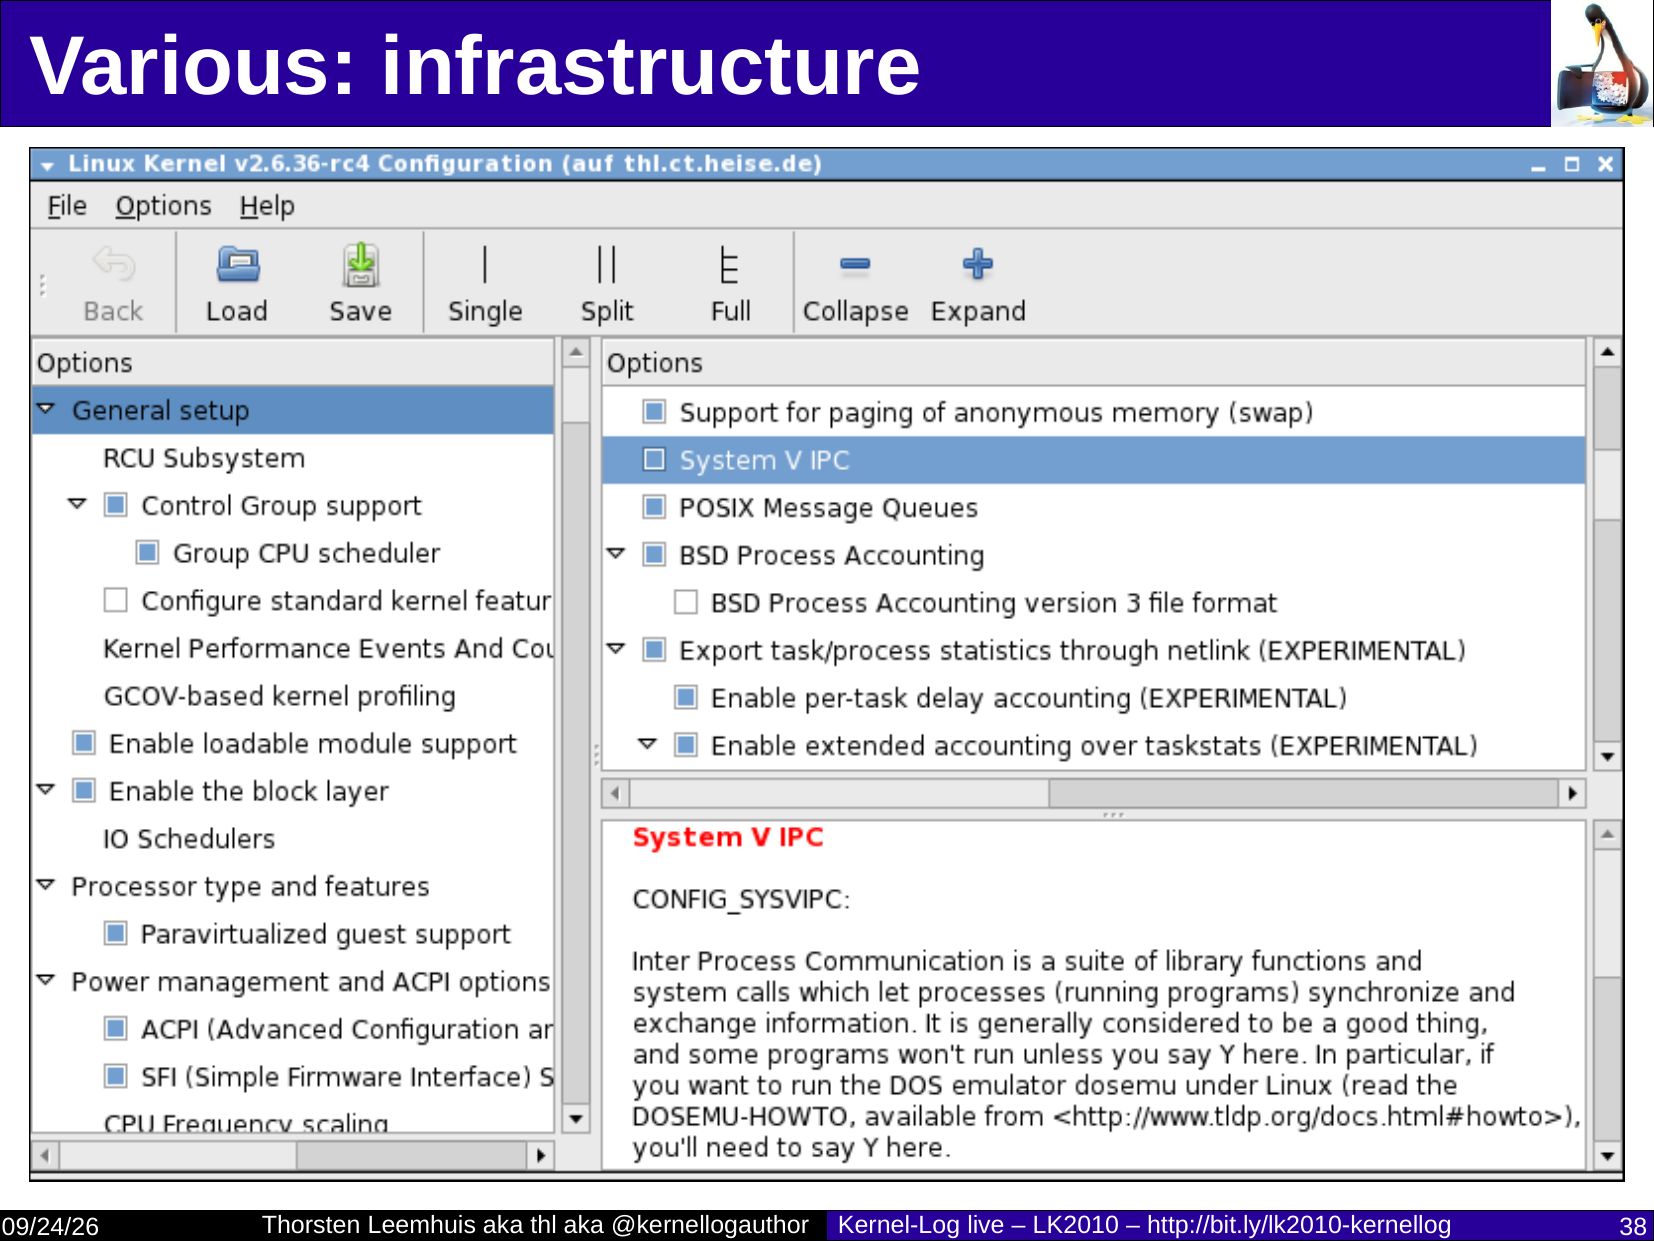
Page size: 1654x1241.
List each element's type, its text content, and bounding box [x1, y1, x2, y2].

picture [1551, 0, 1653, 127]
title Various: infrastructure [29, 19, 1535, 113]
picture [29, 147, 1625, 1182]
